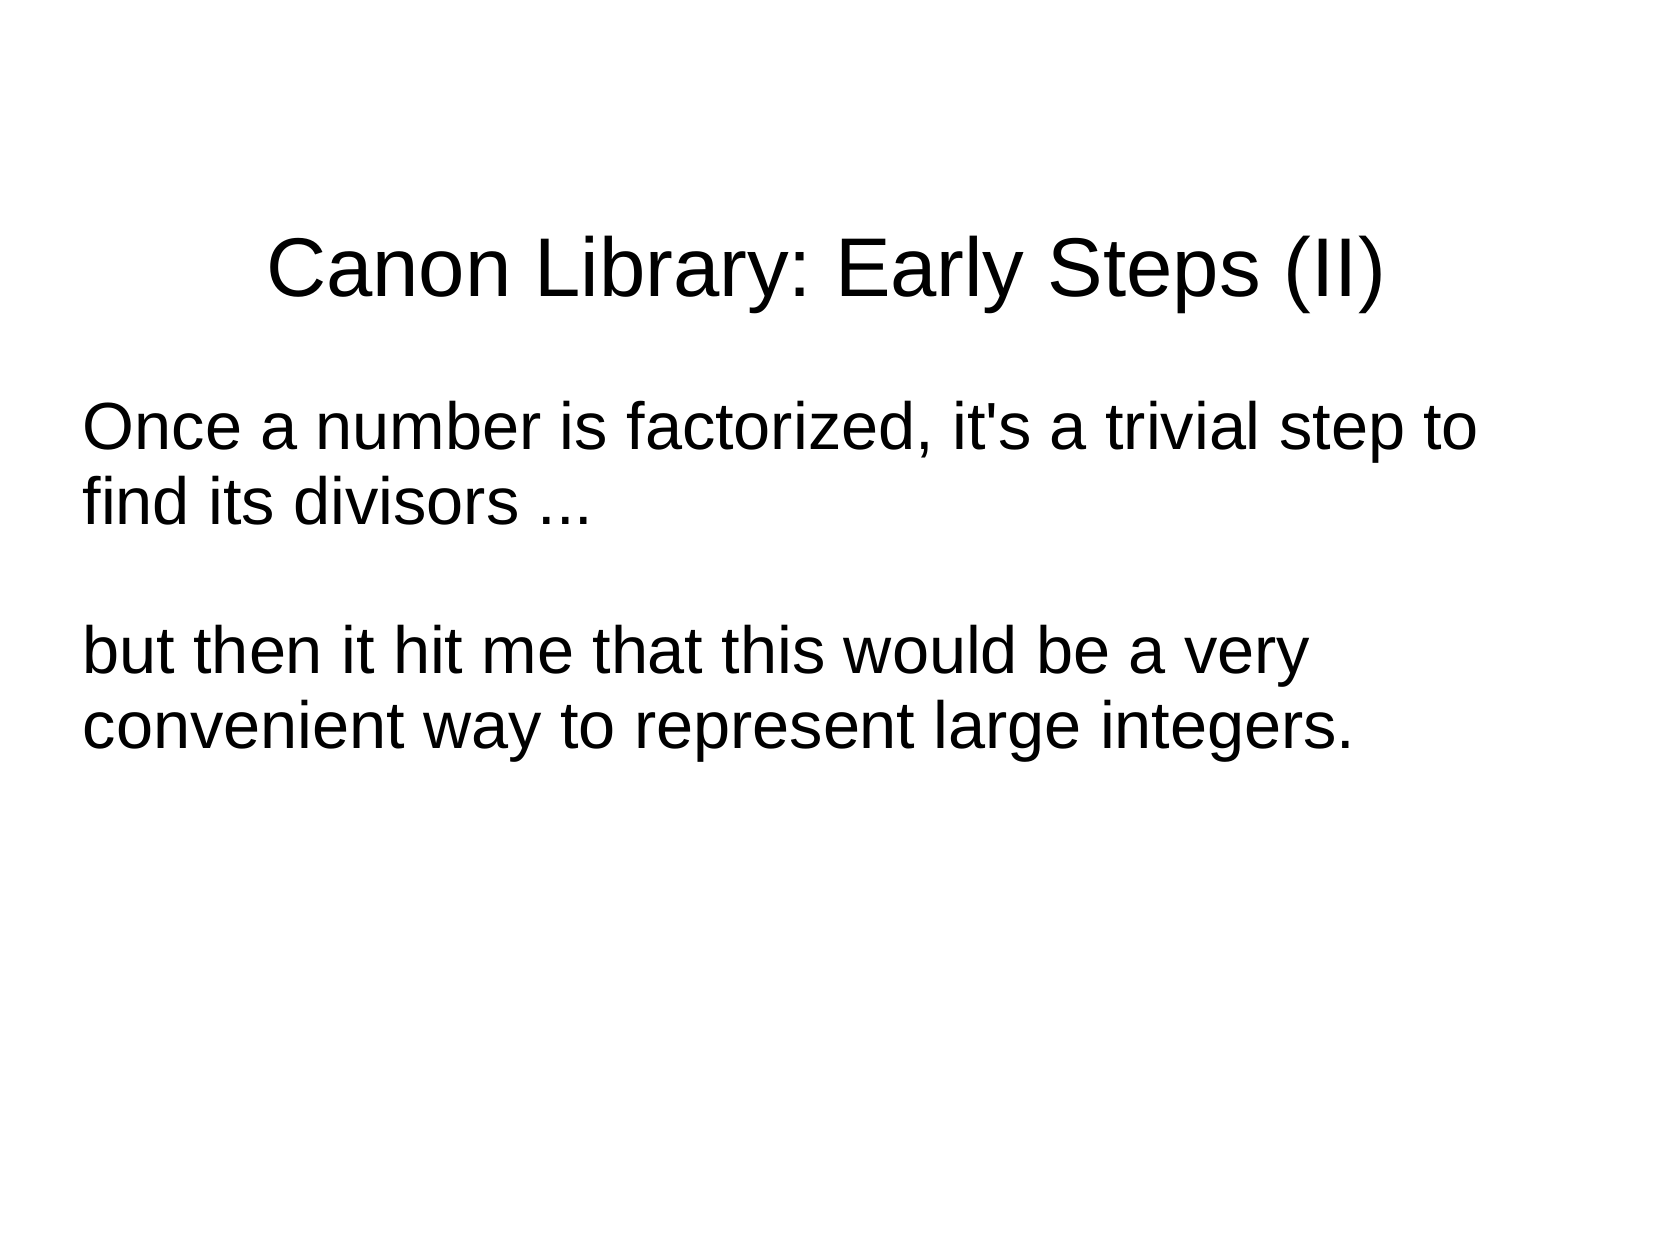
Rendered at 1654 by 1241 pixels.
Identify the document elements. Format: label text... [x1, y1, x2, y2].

subtitle Canon Library: Early Steps (II) Once a number is factorized, it's a trivial step to find its divisors ... but then it hit me that this would be a very convenient way to represent large integers. [82, 49, 1571, 1010]
